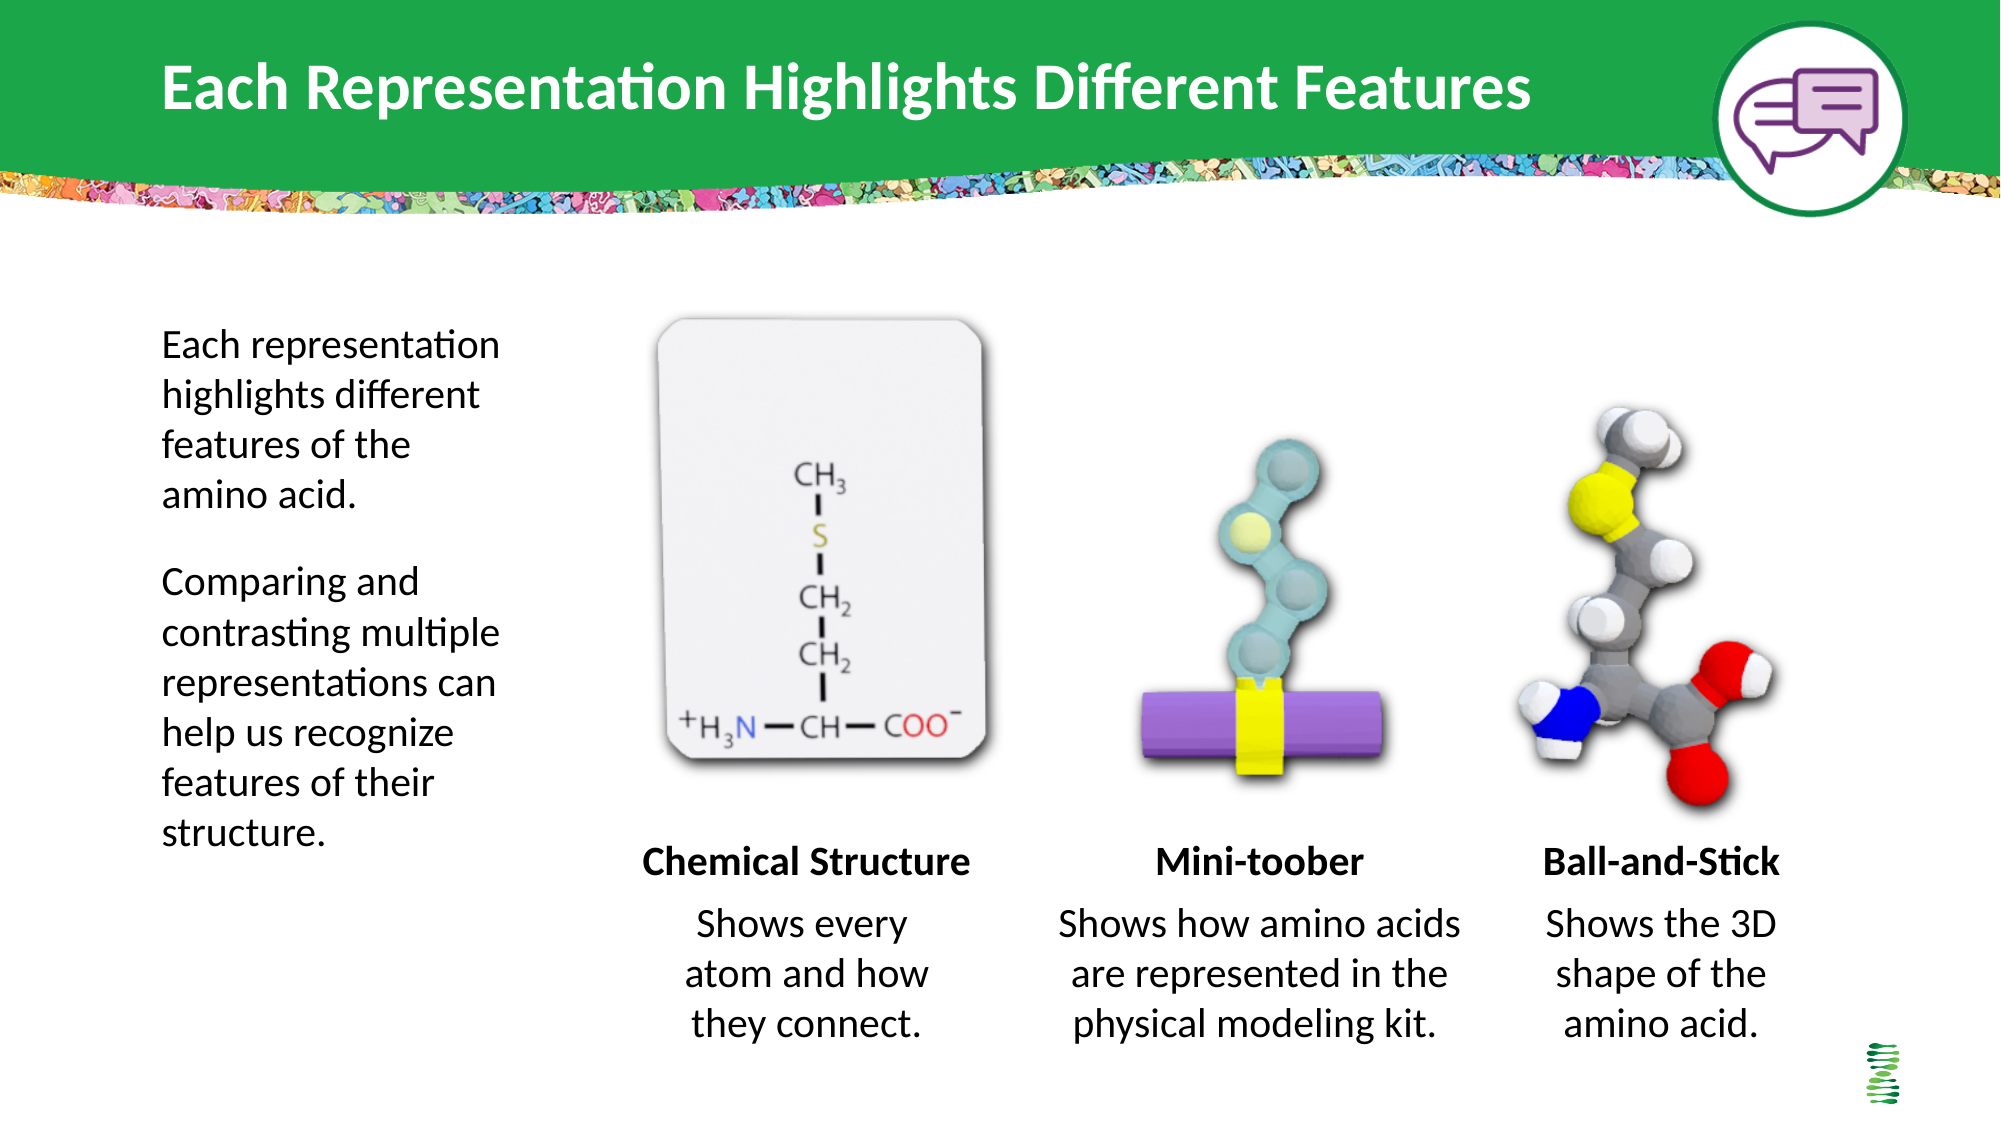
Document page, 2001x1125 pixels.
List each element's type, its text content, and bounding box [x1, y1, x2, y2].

text_box Mini-toober Shows how amino acids are represented in the physical modeling kit. [1042, 827, 1478, 1054]
text_box Chemical Structure Shows every atom and how they connect. [625, 826, 989, 1054]
text_box Ball-and-Stick Shows the 3D shape of the amino acid. [1515, 826, 1808, 1054]
text_box Each representation highlights different features of the amino acid. Comparing and contrasting multiple representations can help us recognize features of their structure. [146, 309, 540, 950]
text_box Each Representation Highlights Different Features [146, 0, 2000, 166]
picture [0, 0, 2001, 1125]
